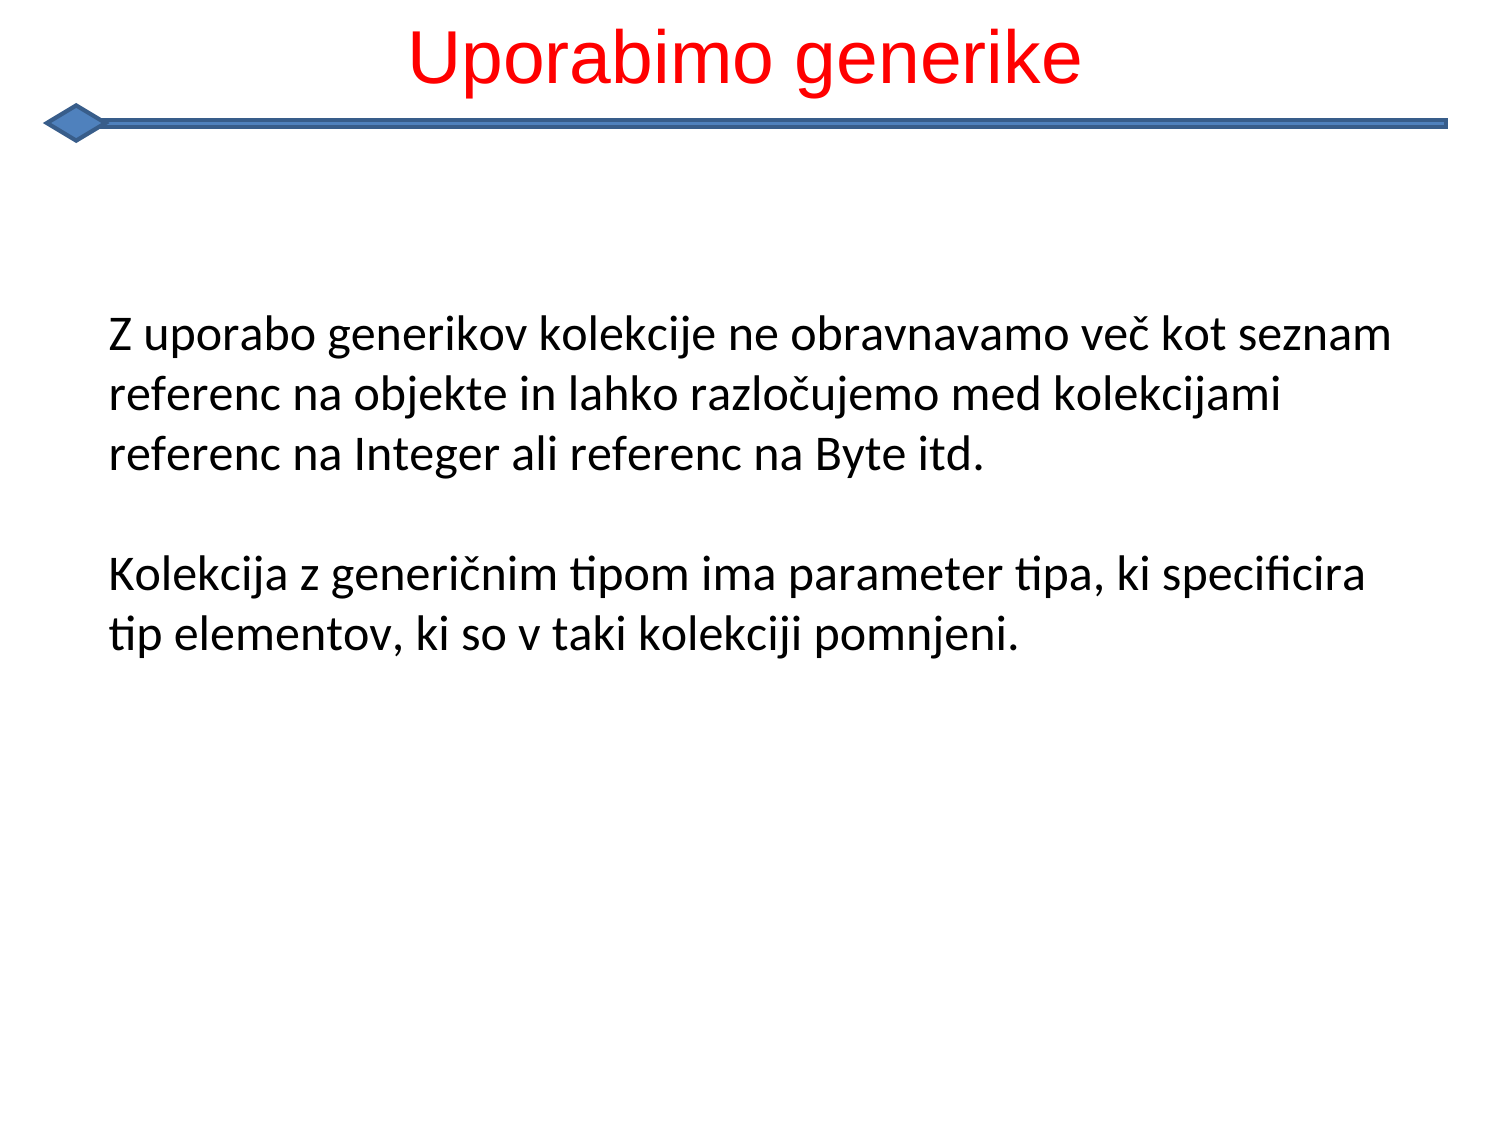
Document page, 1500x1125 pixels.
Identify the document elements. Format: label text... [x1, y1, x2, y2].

title Uporabimo generike [70, 0, 1421, 108]
text_box Z uporabo generikov kolekcije ne obravnavamo več kot seznam referenc na objekte in lahko razločujemo med kolekcijami referenc na Integer ali referenc na Byte itd. Kolekcija z generičnim tipom ima parameter tipa, ki specificira tip elementov, ki so v taki kolekciji pomnjeni. [93, 292, 1430, 669]
